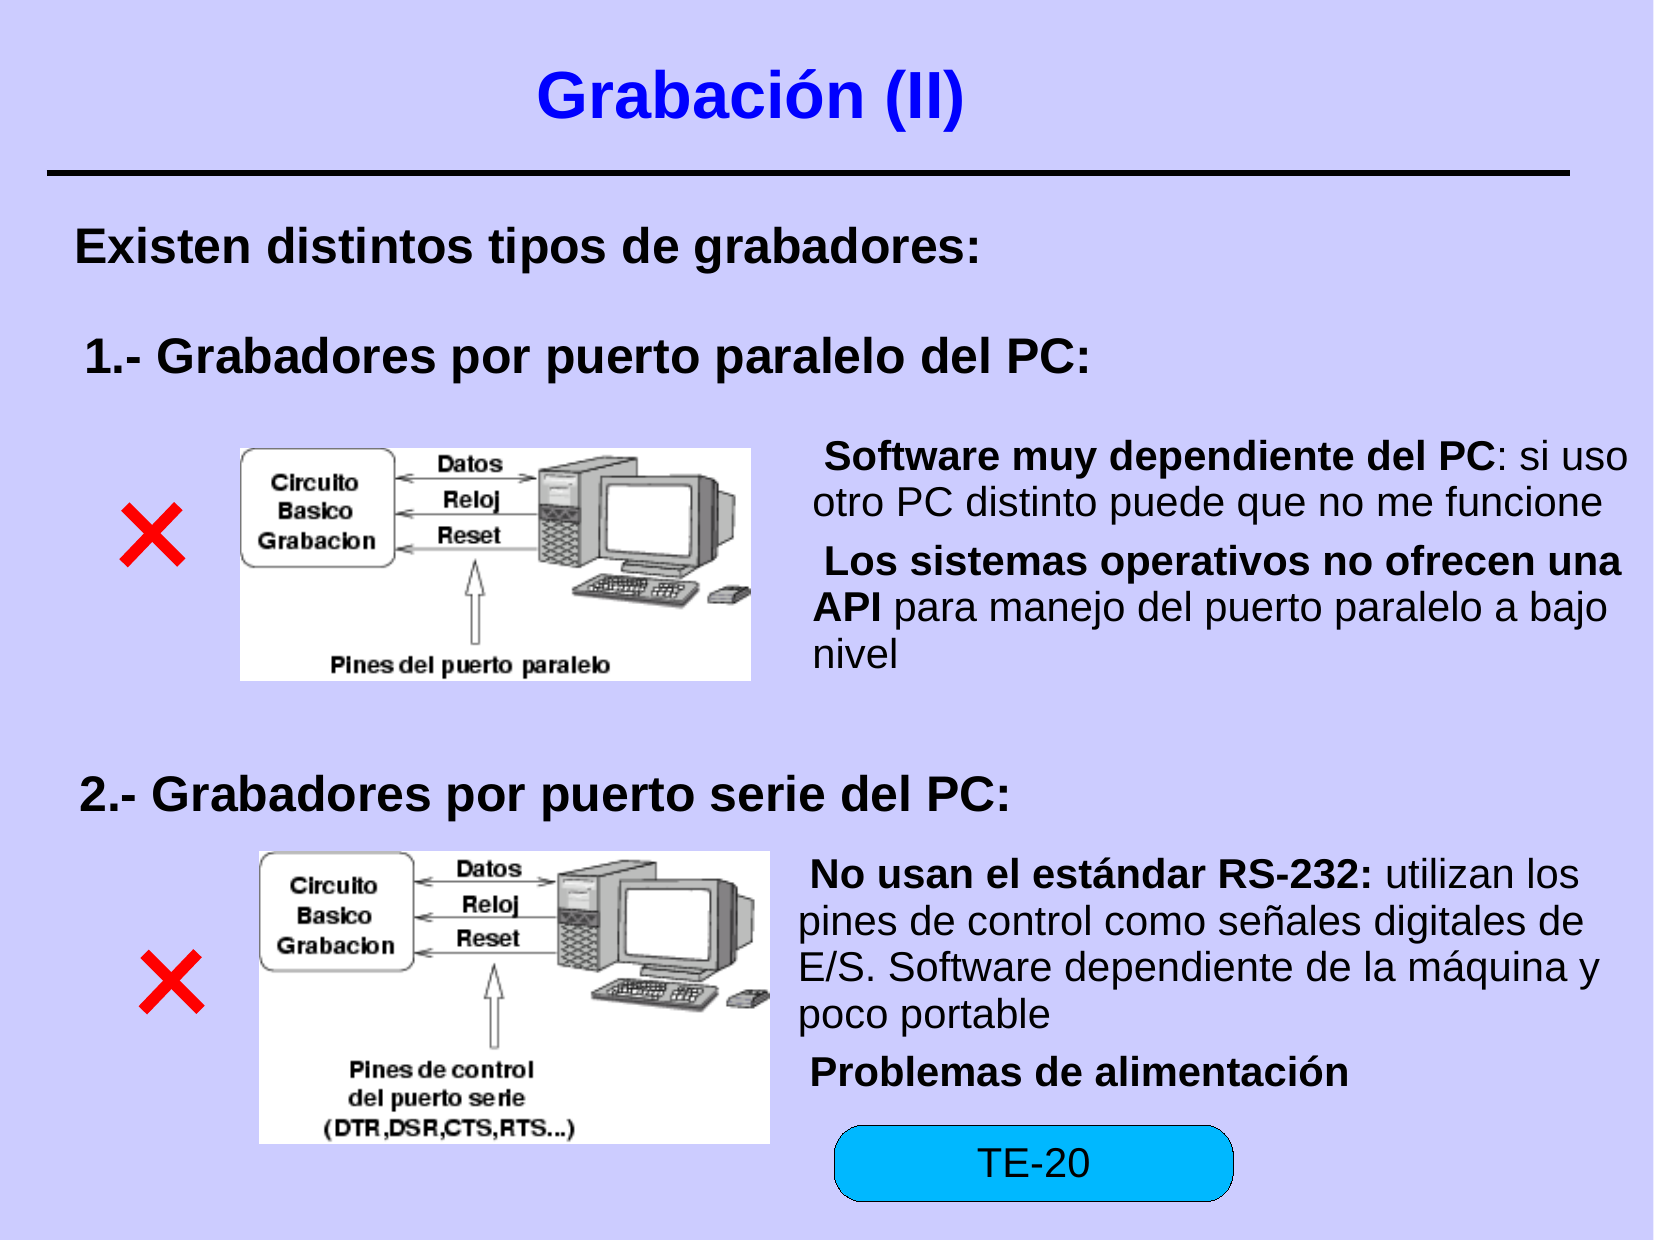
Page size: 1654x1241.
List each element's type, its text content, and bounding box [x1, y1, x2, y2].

text_box TE-20 [834, 1125, 1234, 1202]
text_box 2.- Grabadores por puerto serie del PC: [65, 766, 1537, 847]
picture [259, 851, 770, 1144]
text_box No usan el estándar RS-232: utilizan los pines de control como señales digitales de E/S. Software dependiente de la máquina y poco portable Problemas de alimentación [798, 850, 1640, 1127]
text_box 1.- Grabadores por puerto paralelo del PC: [70, 328, 1541, 409]
title Grabación (II) [114, 0, 1390, 178]
text_box Existen distintos tipos de grabadores: [60, 217, 1532, 299]
picture [240, 448, 751, 682]
text_box Software muy dependiente del PC: si uso otro PC distinto puede que no me funcione Los sistemas operativos no ofrecen una API para manejo del puerto paralelo a bajo nivel [812, 432, 1654, 726]
